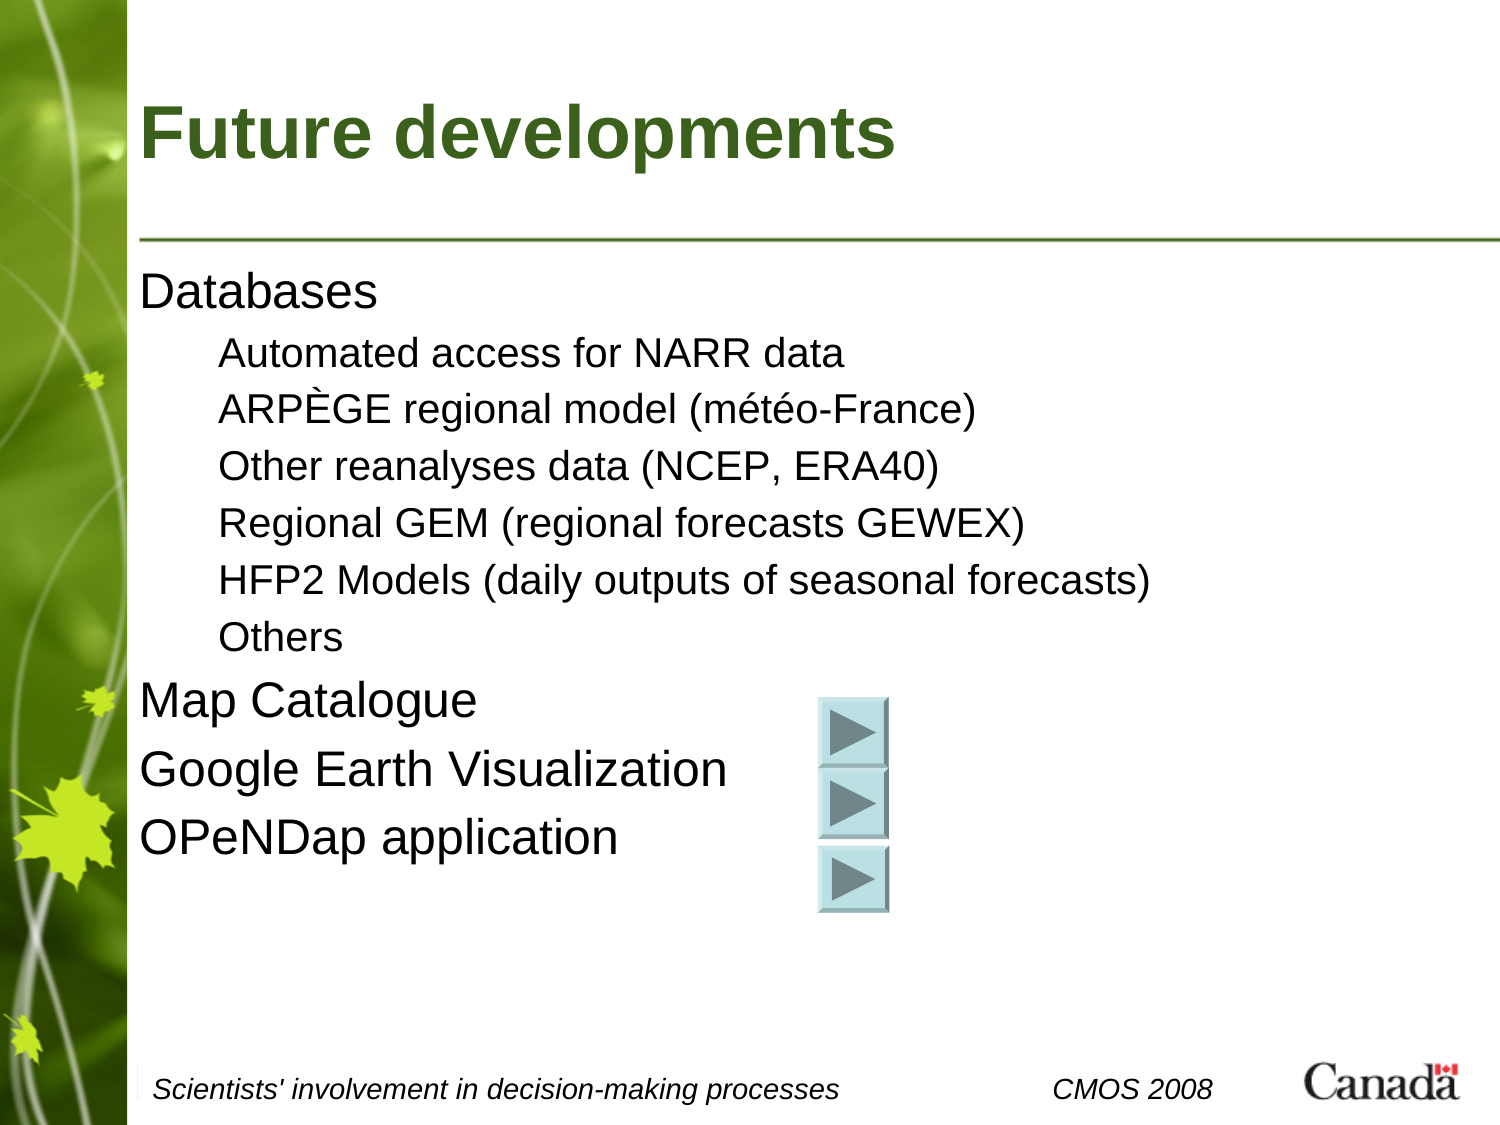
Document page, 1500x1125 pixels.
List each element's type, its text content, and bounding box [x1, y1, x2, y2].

text_box [819, 845, 890, 913]
picture [0, 0, 1500, 1125]
title Future developments [125, 45, 1463, 221]
text_box [818, 697, 889, 840]
list Databases Automated access for NARR data ARPÈGE regional model (météo-France) Other reanalyses data (NCEP, ERA40) Regional GEM (regional forecasts GEWEX) HFP2 Models (daily outputs of seasonal forecasts) Others Map Catalogue Google Earth Visualization OPeNDap application [125, 255, 1463, 1024]
